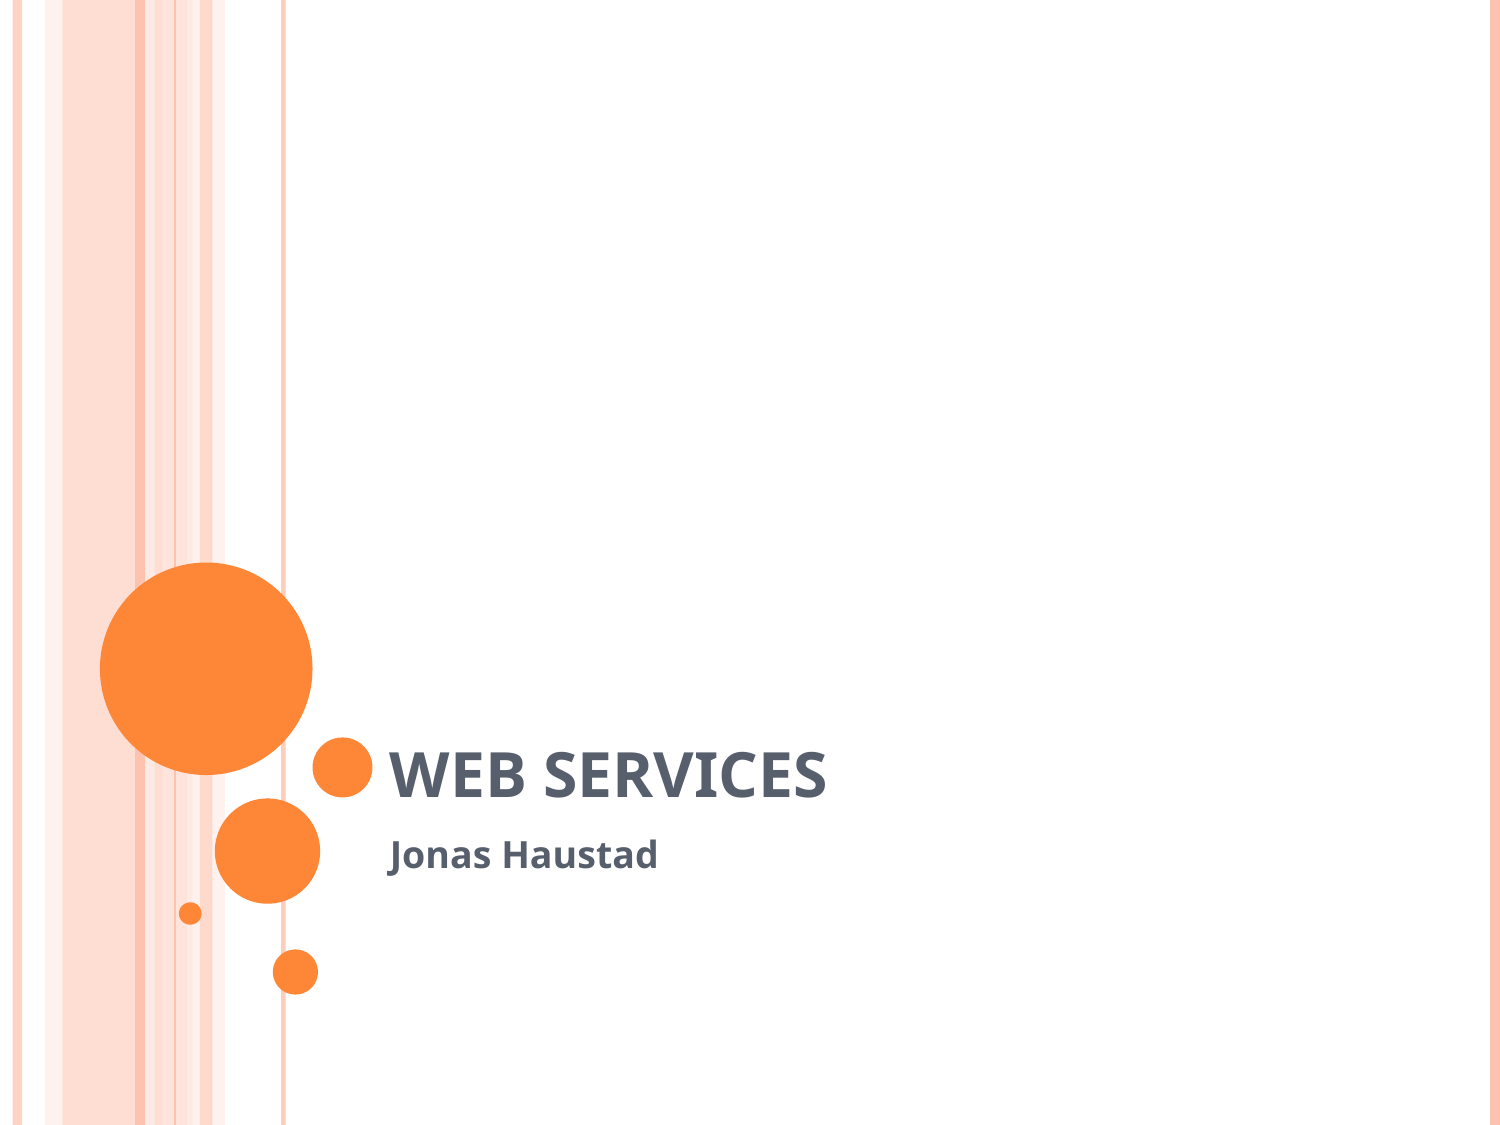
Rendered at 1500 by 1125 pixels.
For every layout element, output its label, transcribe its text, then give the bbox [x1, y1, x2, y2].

text_box Jonas Haustad [374, 820, 1388, 1046]
title WEB SERVICES [374, 512, 1388, 820]
